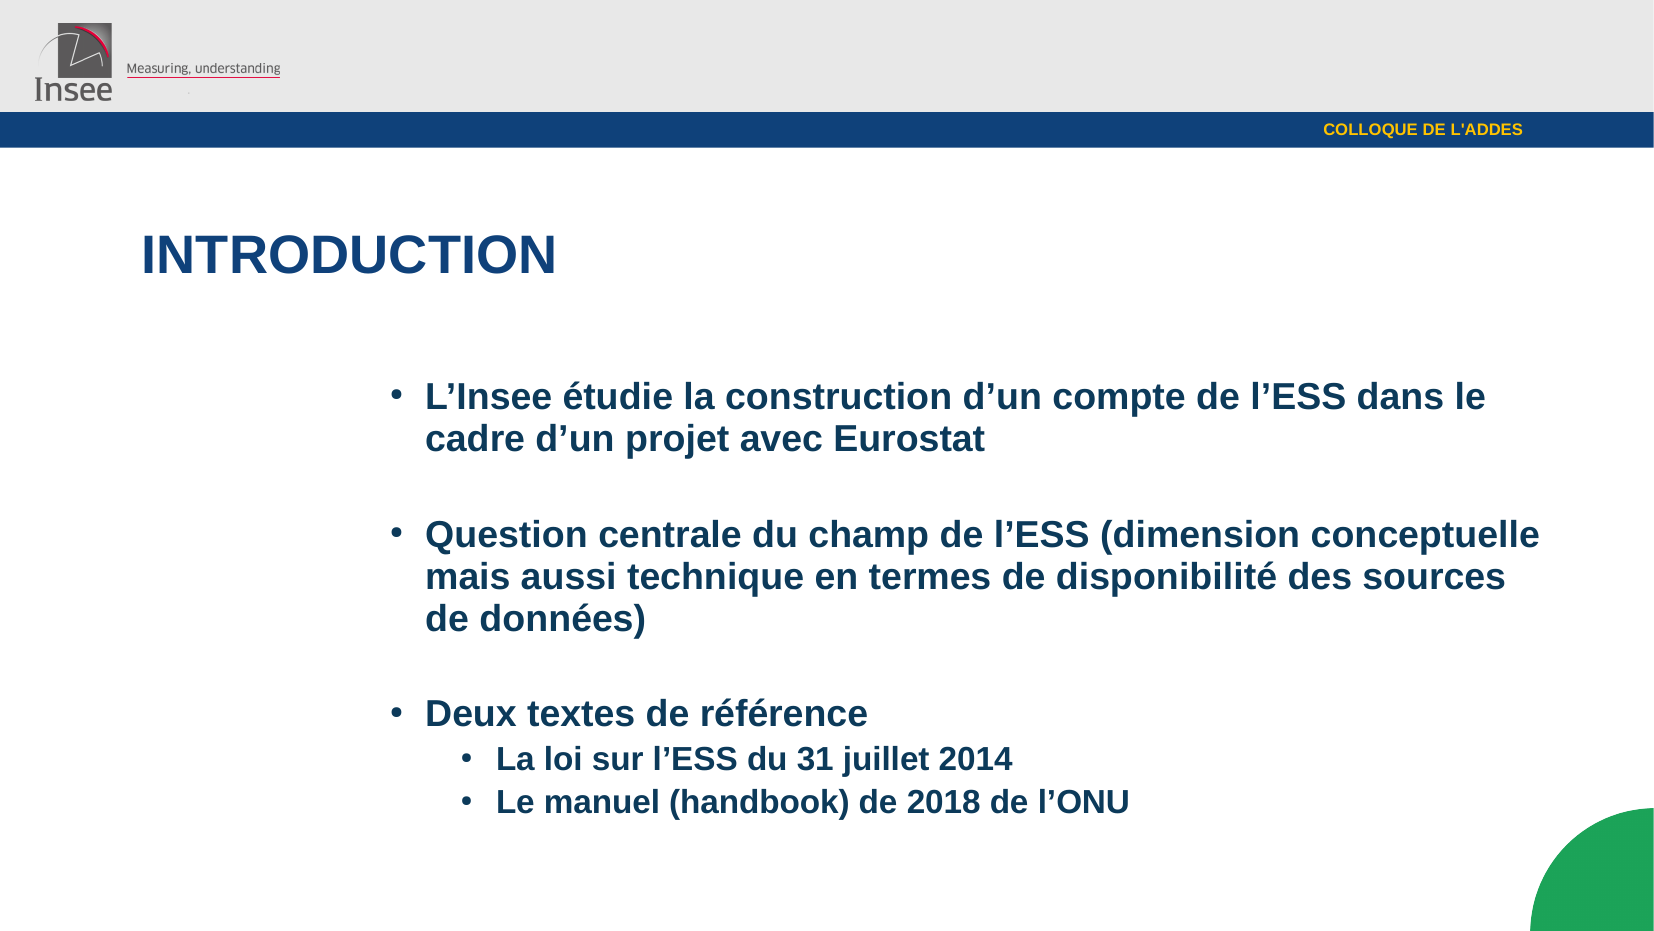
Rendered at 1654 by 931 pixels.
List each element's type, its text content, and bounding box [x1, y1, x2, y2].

picture [1530, 808, 1654, 931]
picture [35, 23, 280, 101]
list Introduction L’Insee étudie la construction d’un compte de l’ESS dans le cadre d’un projet avec Eurostat Question centrale du champ de l’ESS (dimension conceptuelle mais aussi technique en termes de disponibilité des sources de données) Deux textes de référence La loi sur l’ESS du 31 juillet 2014 Le manuel (handbook) de 2018 de l’ONU [70, 224, 1560, 868]
